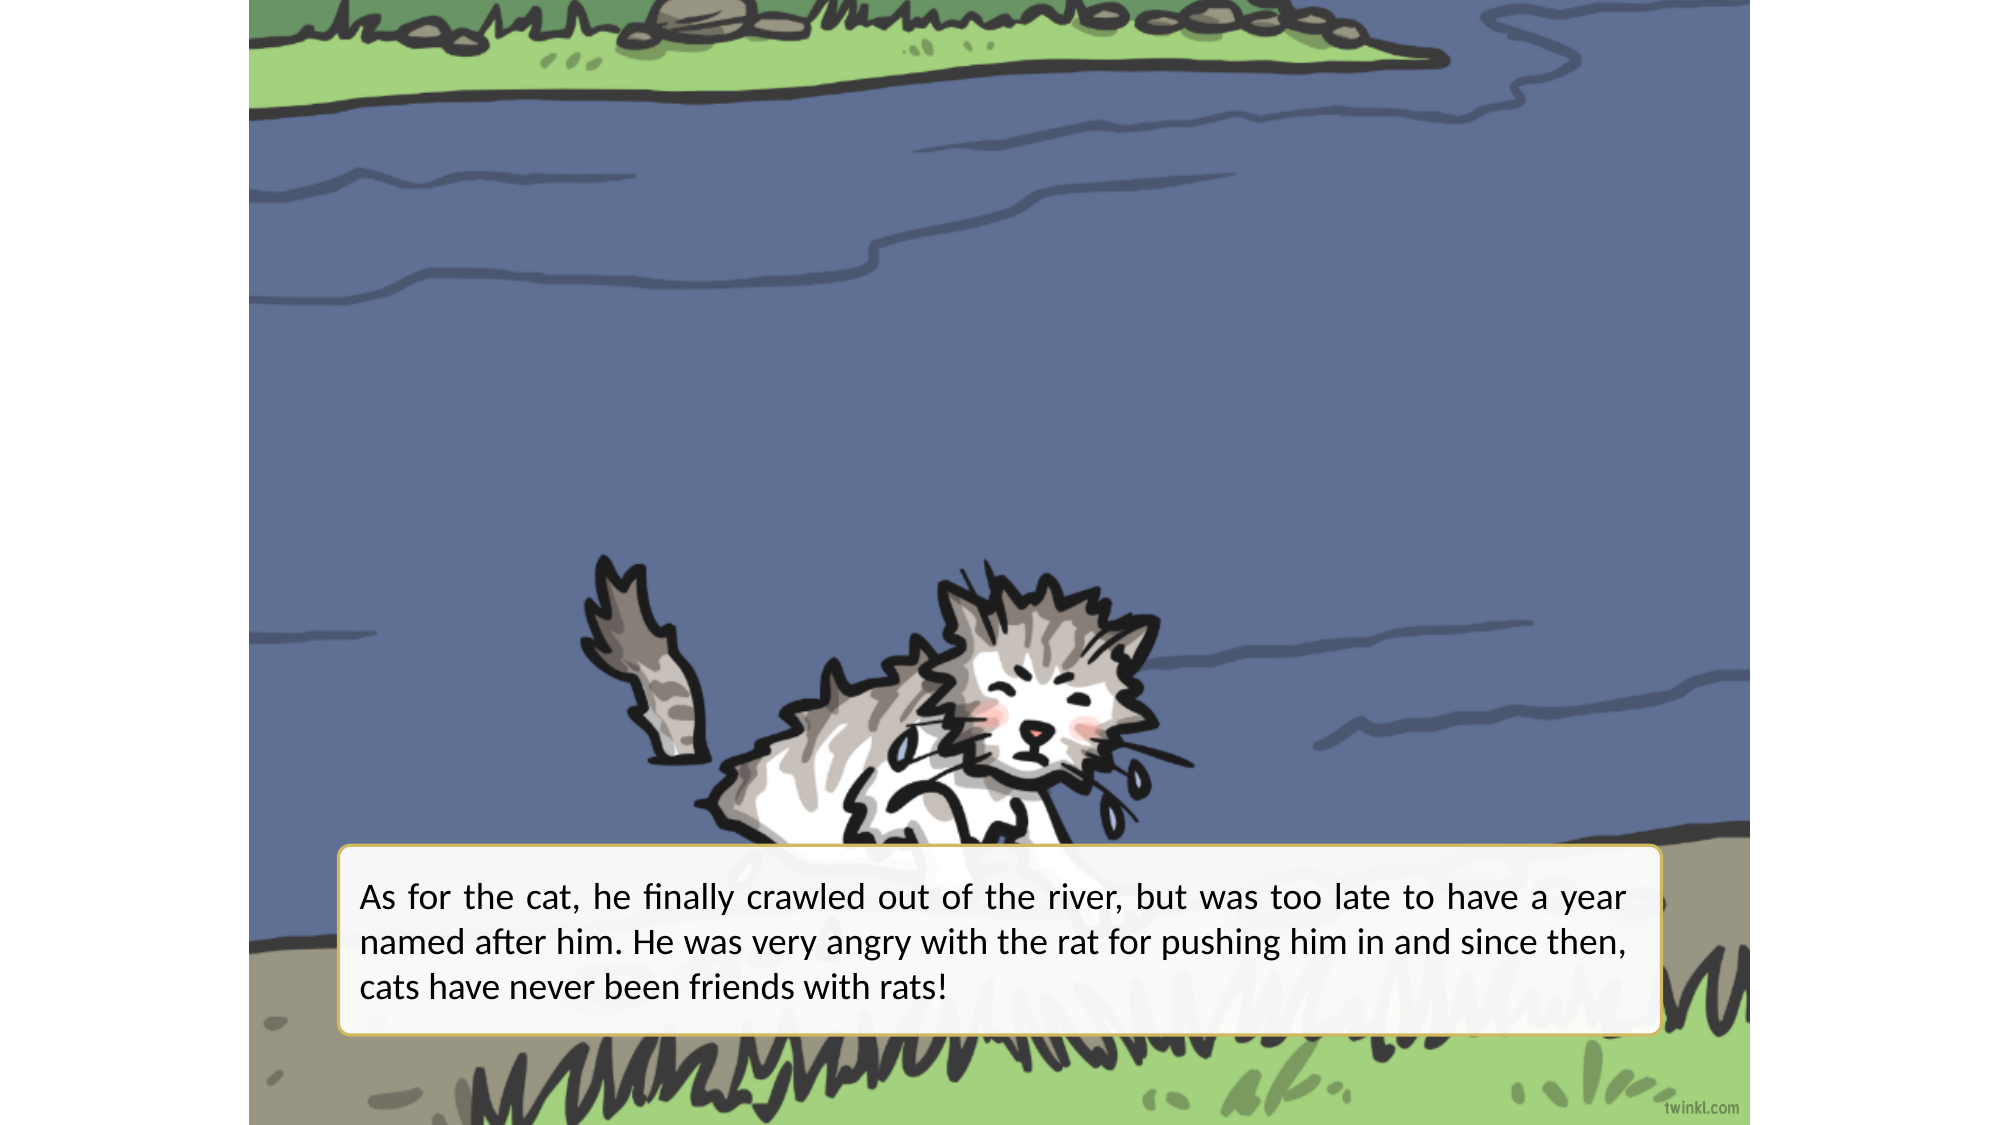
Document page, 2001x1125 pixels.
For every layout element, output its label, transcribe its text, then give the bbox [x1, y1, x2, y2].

text_box As for the cat, he finally crawled out of the river, but was too late to have a year named after him. He was very angry with the rat for pushing him in and since then, cats have never been friends with rats! [338, 845, 1662, 1035]
picture [249, 0, 1750, 1125]
